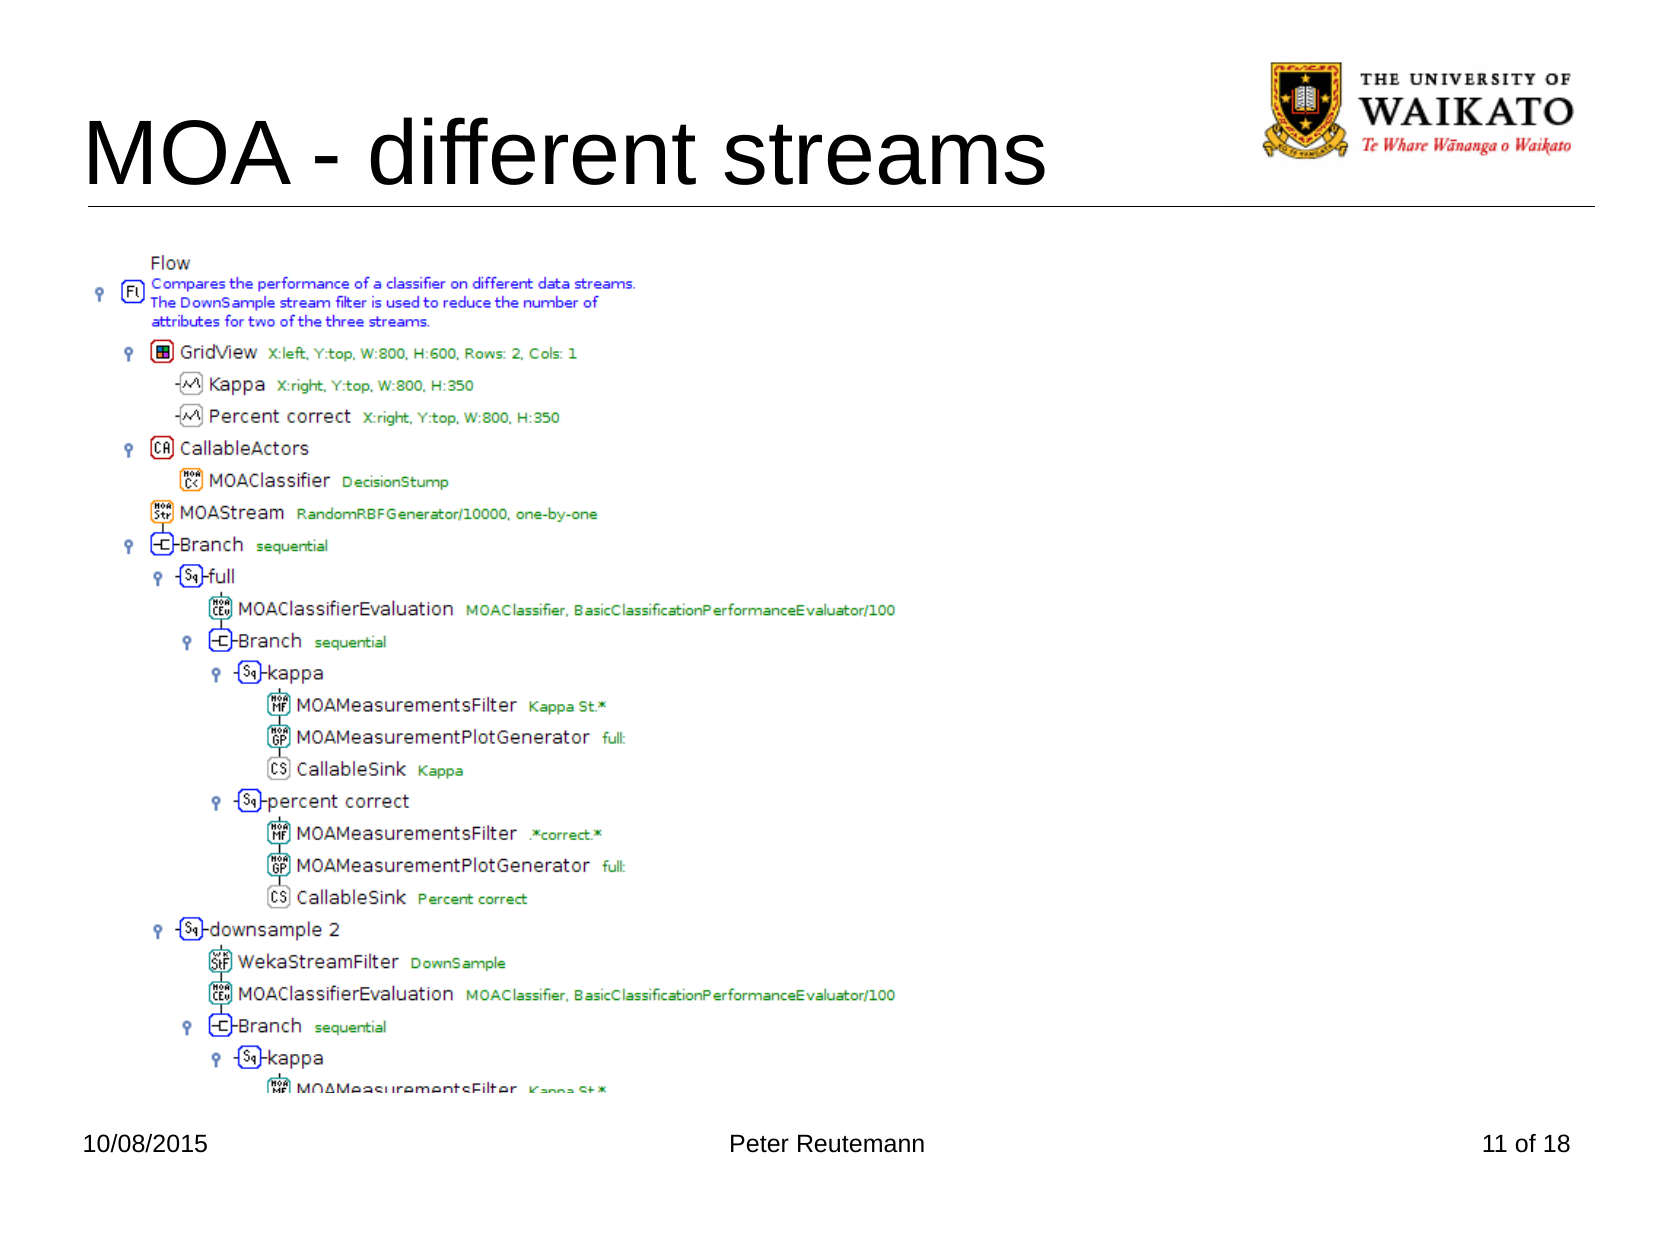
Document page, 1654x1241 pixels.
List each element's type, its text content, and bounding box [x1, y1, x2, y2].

picture [1228, 24, 1619, 201]
title MOA - different streams [82, 49, 1571, 257]
picture [88, 248, 1004, 1093]
